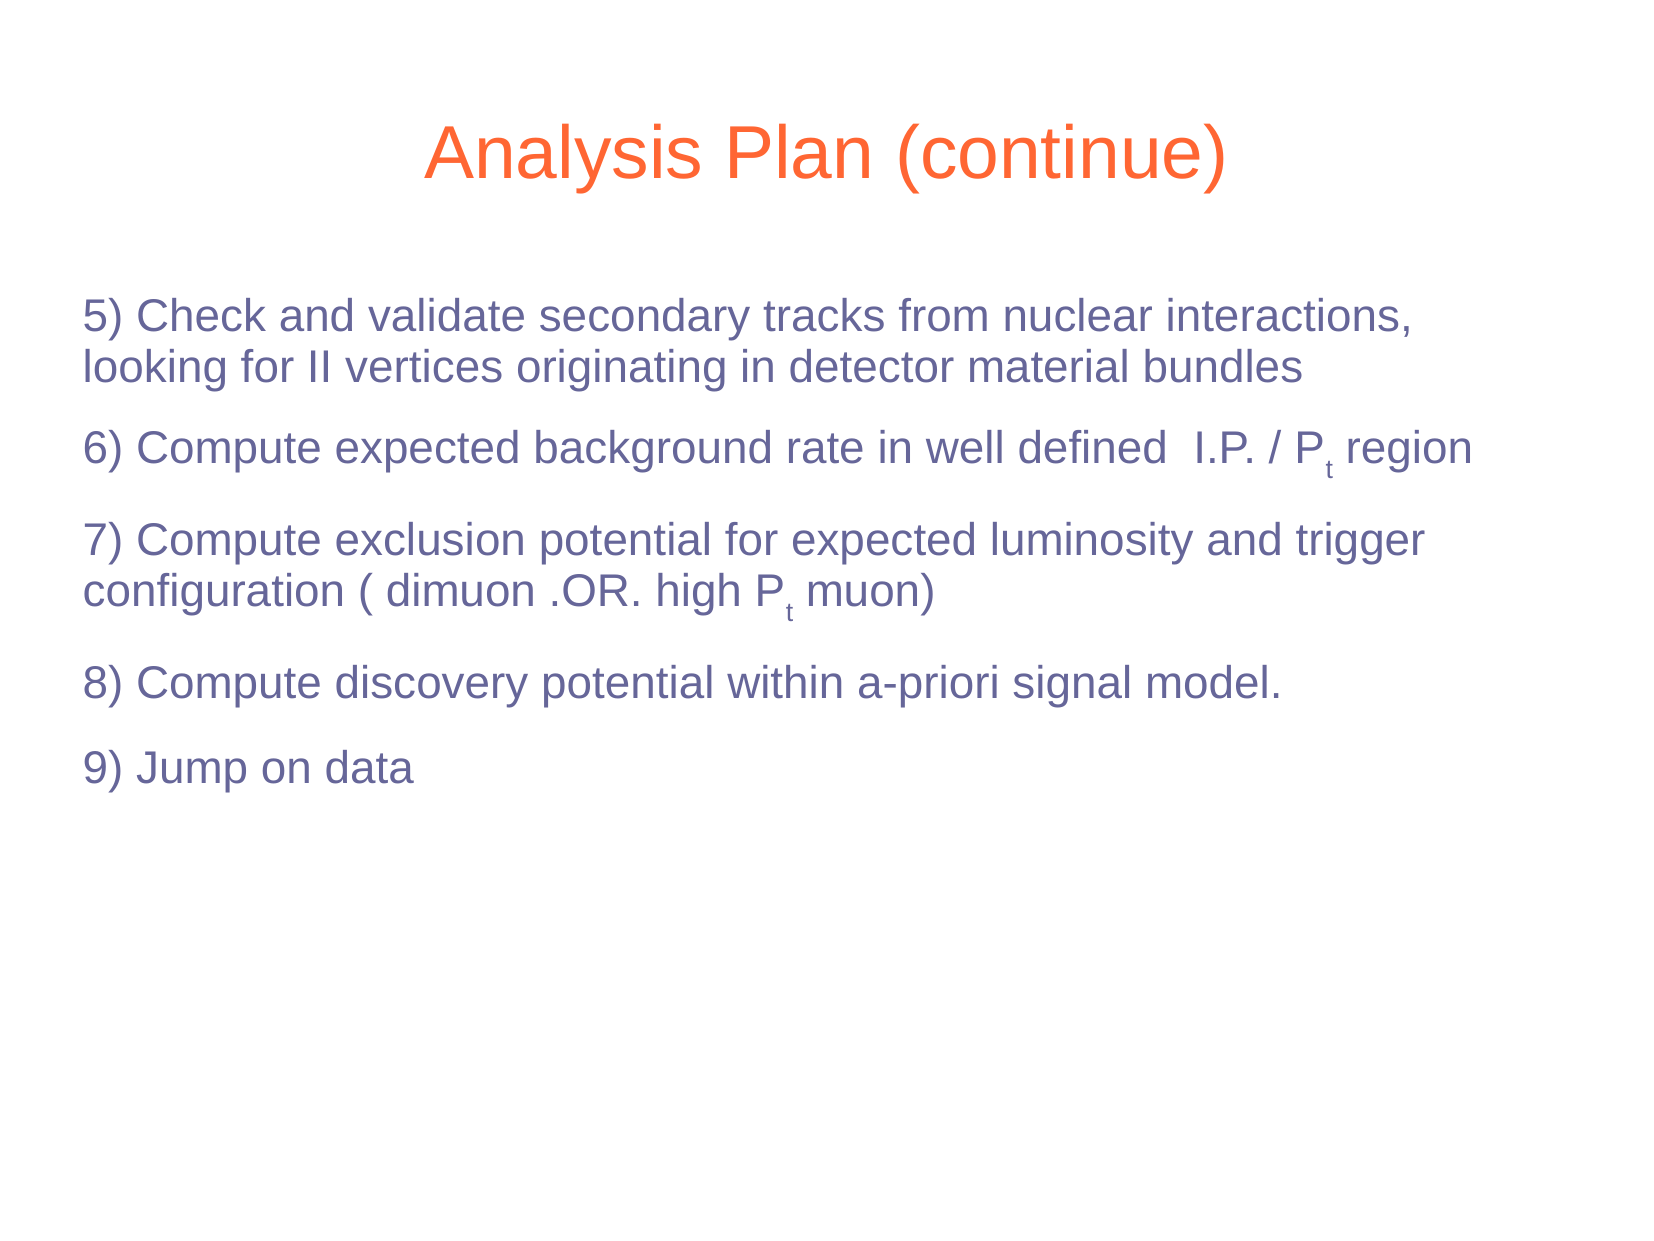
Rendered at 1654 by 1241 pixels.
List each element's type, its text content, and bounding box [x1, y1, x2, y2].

title Analysis Plan (continue) [82, 49, 1571, 257]
list 5) Check and validate secondary tracks from nuclear interactions, looking for II vertices originating in detector material bundles 6) Compute expected background rate in well defined I.P. / Pt region 7) Compute exclusion potential for expected luminosity and trigger configuration ( dimuon .OR. high Pt muon) 8) Compute discovery potential within a-priori signal model. 9) Jump on data [82, 290, 1571, 1109]
